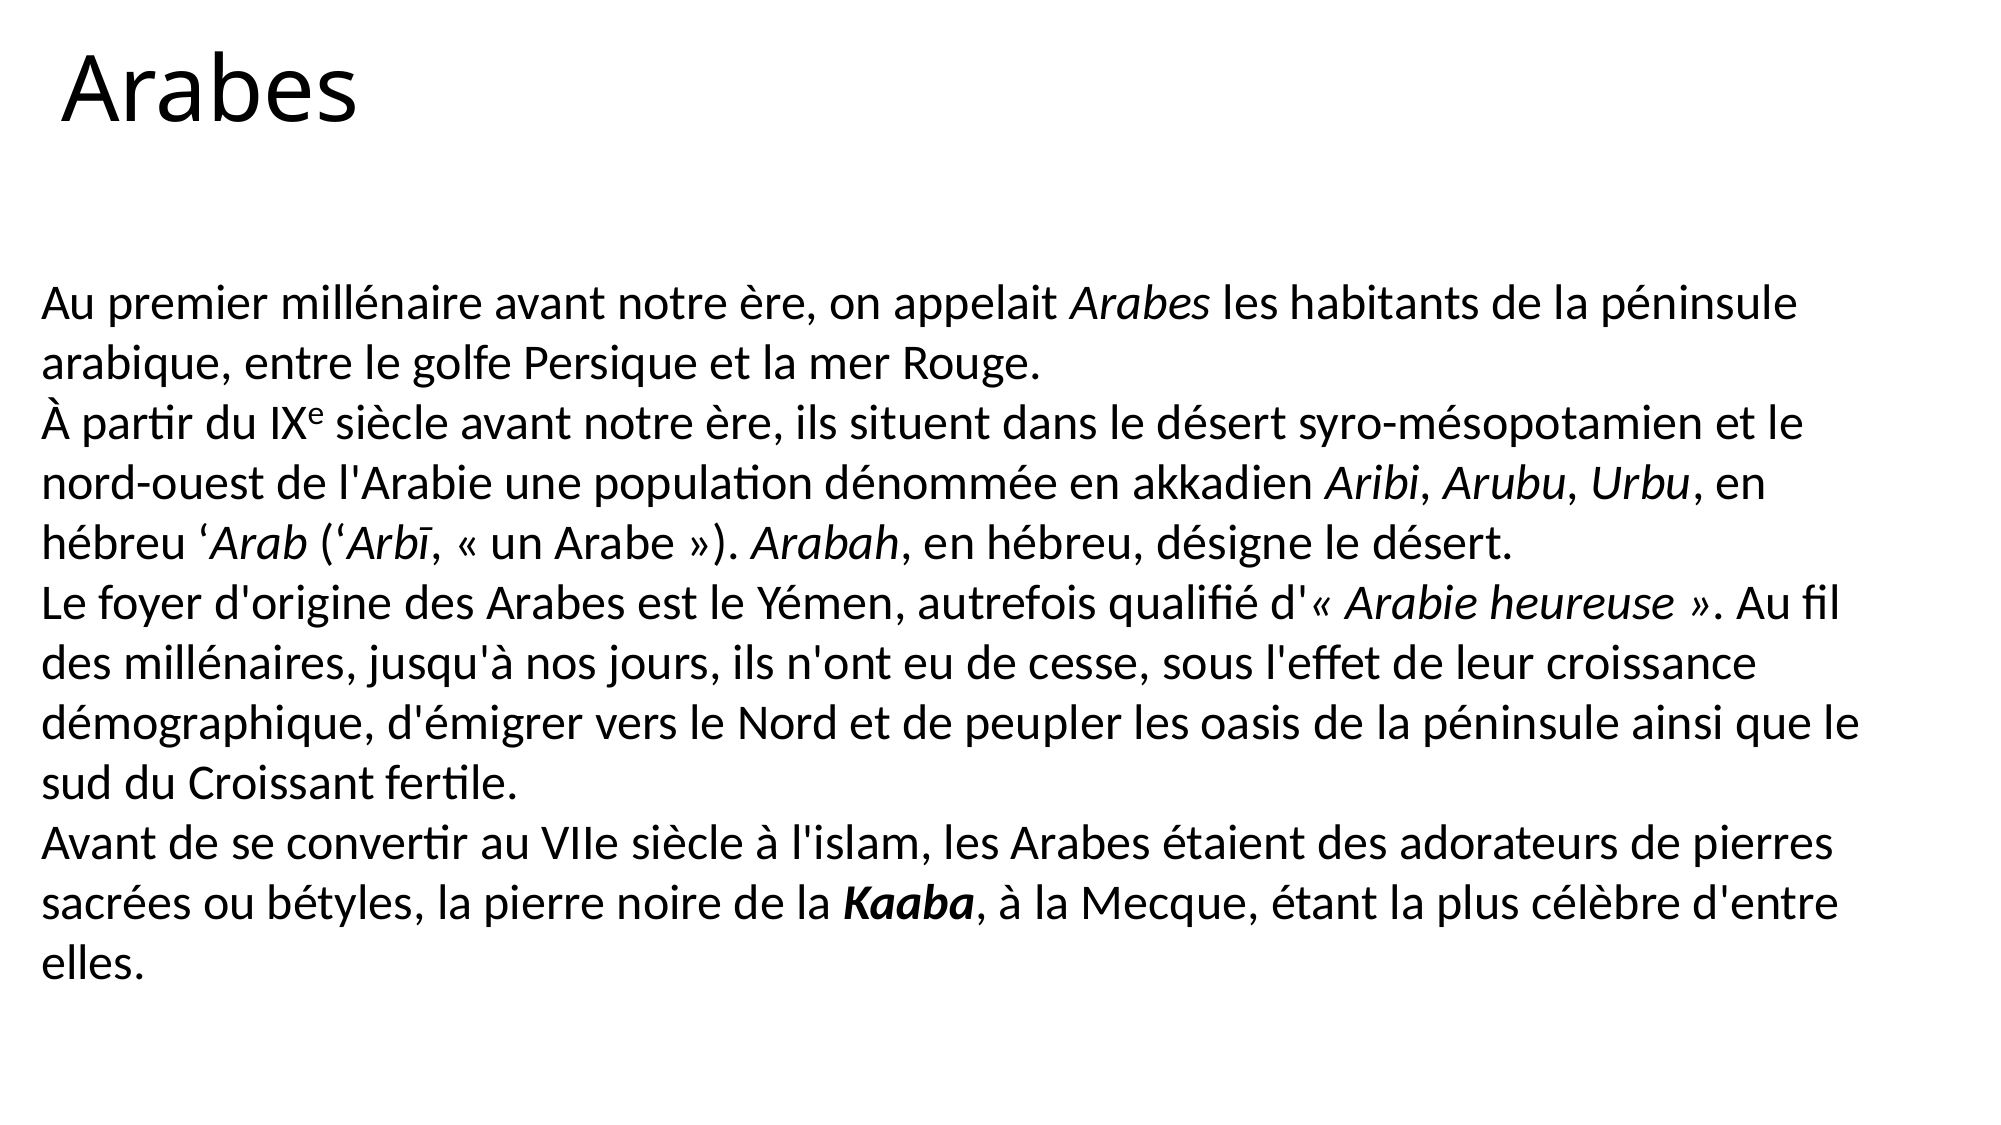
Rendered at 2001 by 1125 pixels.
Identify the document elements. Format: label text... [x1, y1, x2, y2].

text_box Au premier millénaire avant notre ère, on appelait Arabes les habitants de la péninsule arabique, entre le golfe Persique et la mer Rouge. À partir du IXe siècle avant notre ère, ils situent dans le désert syro-mésopotamien et le nord-ouest de l'Arabie une population dénommée en akkadien Aribi, Arubu, Urbu, en hébreu ‘Arab (‘Arbī, « un Arabe »). Arabah, en hébreu, désigne le désert. Le foyer d'origine des Arabes est le Yémen, autrefois qualifié d'« Arabie heureuse ». Au fil des millénaires, jusqu'à nos jours, ils n'ont eu de cesse, sous l'effet de leur croissance démographique, d'émigrer vers le Nord et de peupler les oasis de la péninsule ainsi que le sud du Croissant fertile. Avant de se convertir au VIIe siècle à l'islam, les Arabes étaient des adorateurs de pierres sacrées ou bétyles, la pierre noire de la Kaaba, à la Mecque, étant la plus célèbre d'entre elles. [25, 262, 1894, 1005]
text_box Arabes [46, 34, 1608, 223]
